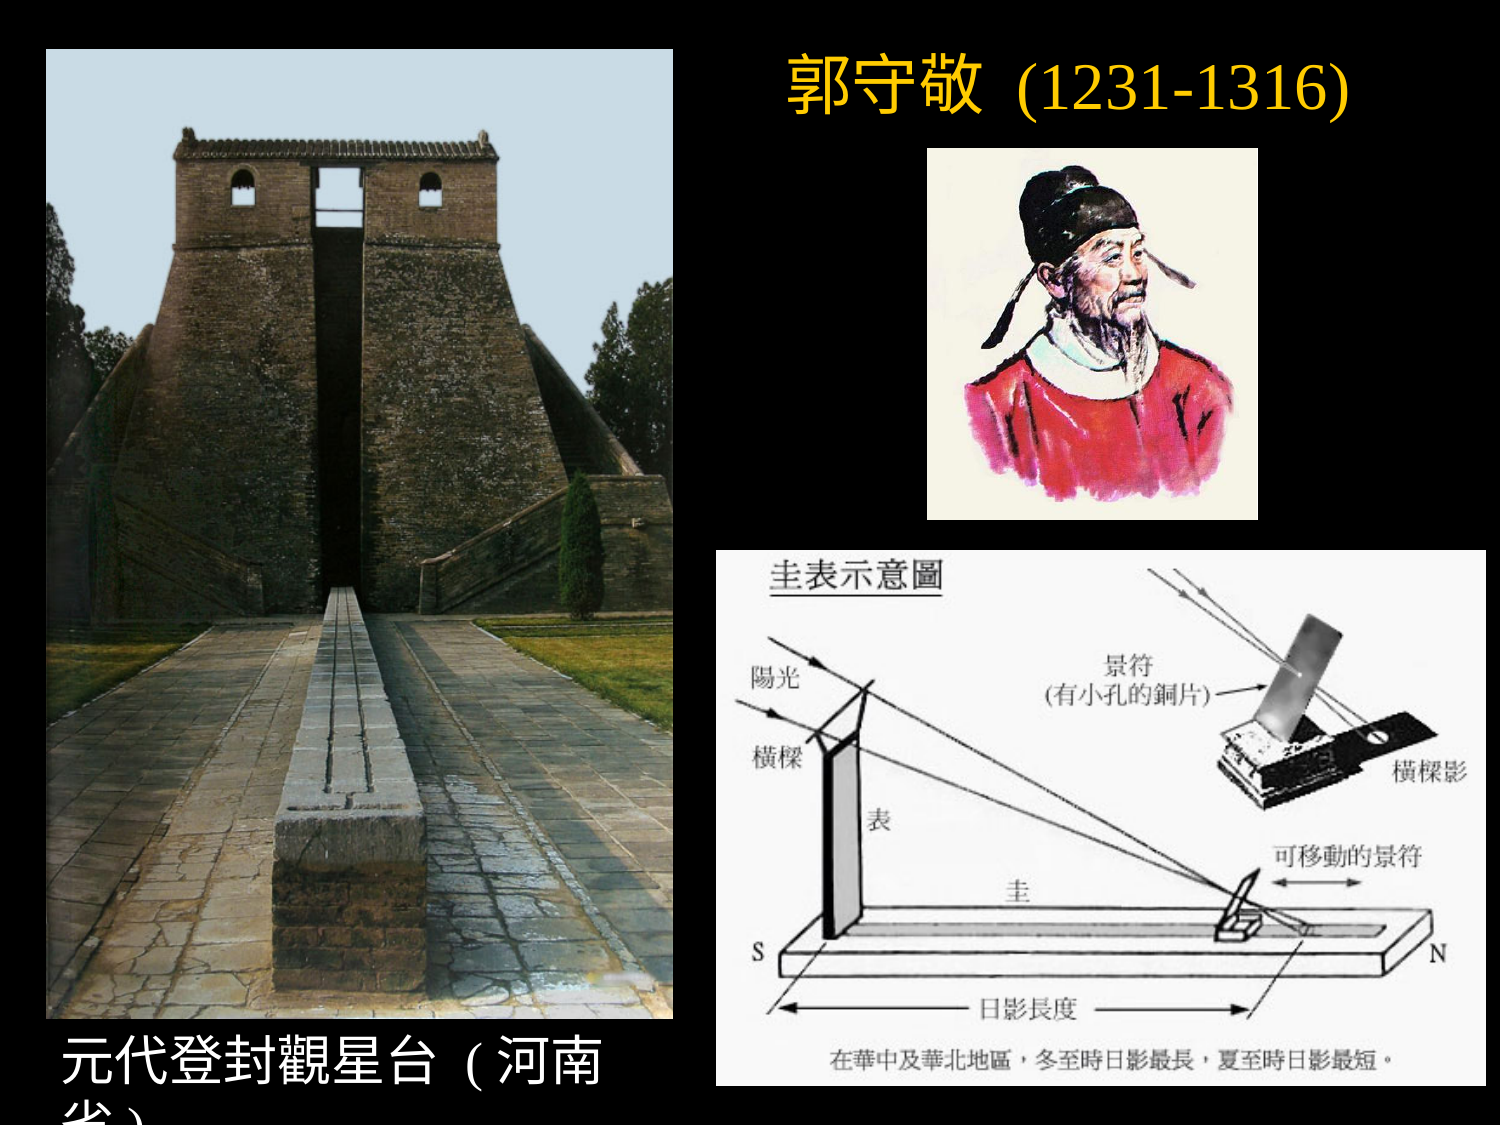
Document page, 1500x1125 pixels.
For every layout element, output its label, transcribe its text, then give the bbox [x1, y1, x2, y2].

chart [927, 148, 1258, 520]
picture [46, 49, 673, 1019]
chart [716, 550, 1486, 1086]
text_box 元代登封觀星台 (河南省) [45, 1018, 672, 1125]
text_box 郭守敬 (1231-1316) [770, 34, 1420, 131]
